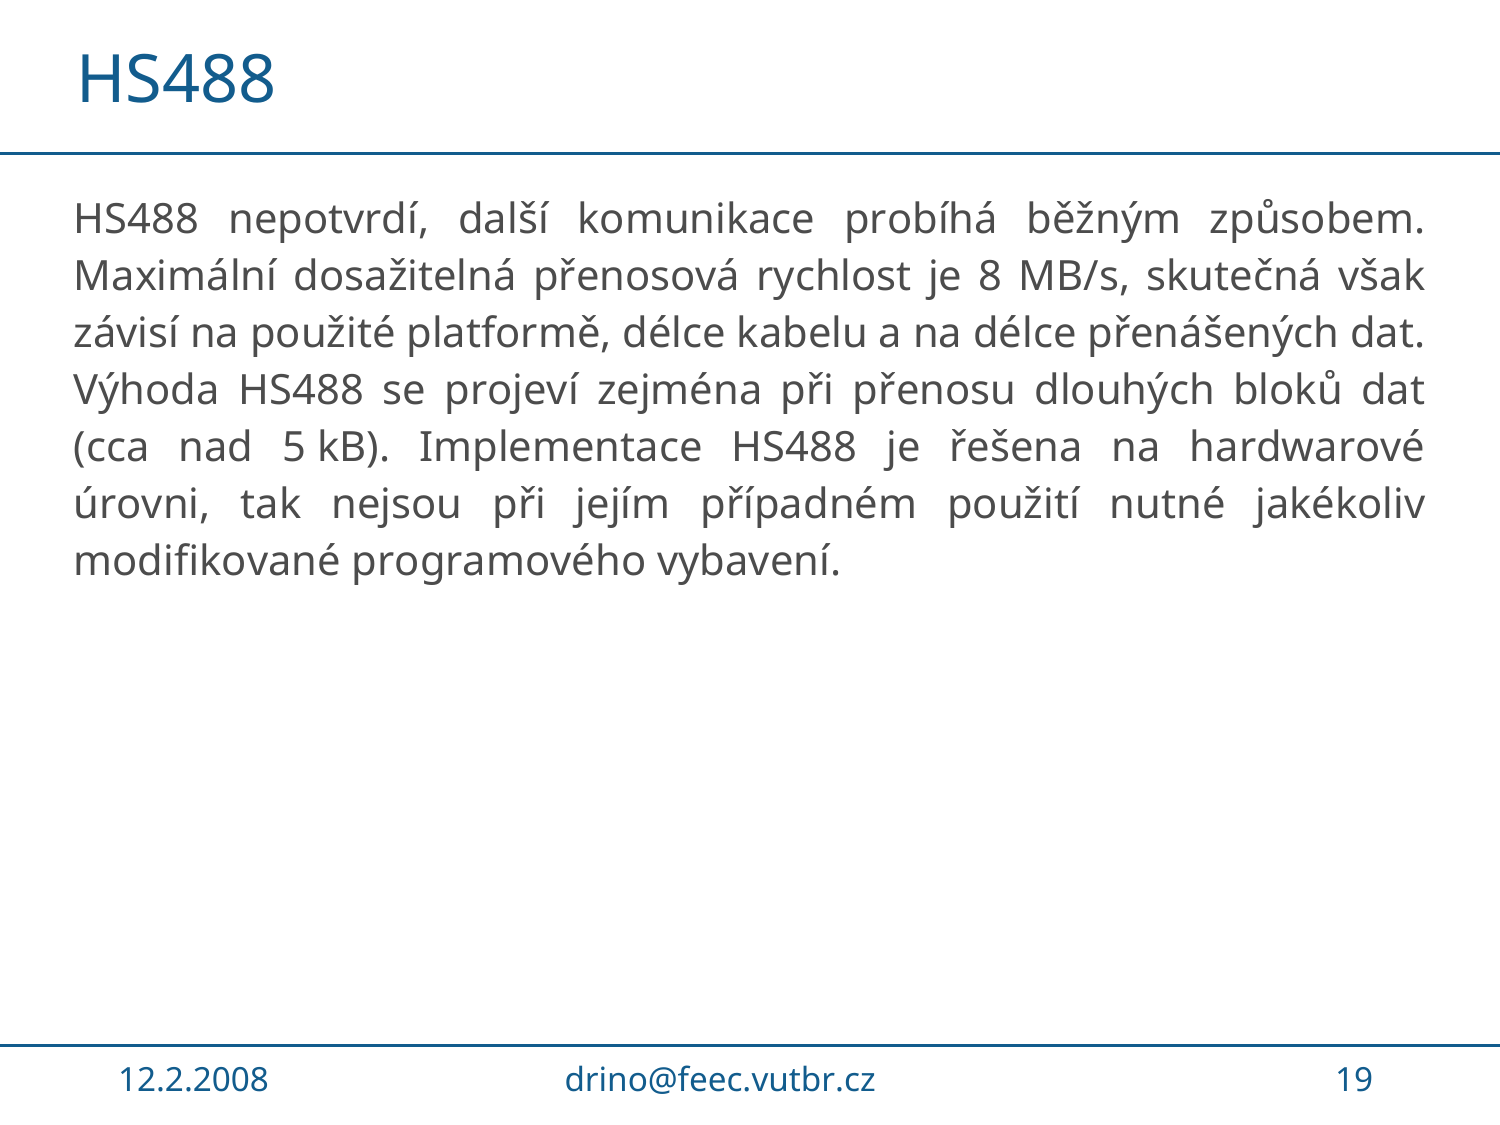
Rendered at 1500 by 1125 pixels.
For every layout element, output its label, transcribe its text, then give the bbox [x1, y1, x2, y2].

text_box 12.2.2008 [103, 1049, 432, 1125]
title HS488 [0, 0, 1500, 152]
text_box 1 [1075, 1049, 1388, 1125]
text_box HS488 nepotvrdí, další komunikace probíhá běžným způsobem. Maximální dosažitelná přenosová rychlost je 8 MB/s, skutečná však závisí na použité platformě, délce kabelu a na délce přenášených dat. Výhoda HS488 se projeví zejména při přenosu dlouhých bloků dat (cca nad 5 kB). Implementace HS488 je řešena na hardwarové úrovni, tak nejsou při jejím případném použití nutné jakékoliv modifikované programového vybavení. [59, 181, 1442, 596]
text_box drino@feec.vutbr.cz [454, 1049, 987, 1125]
